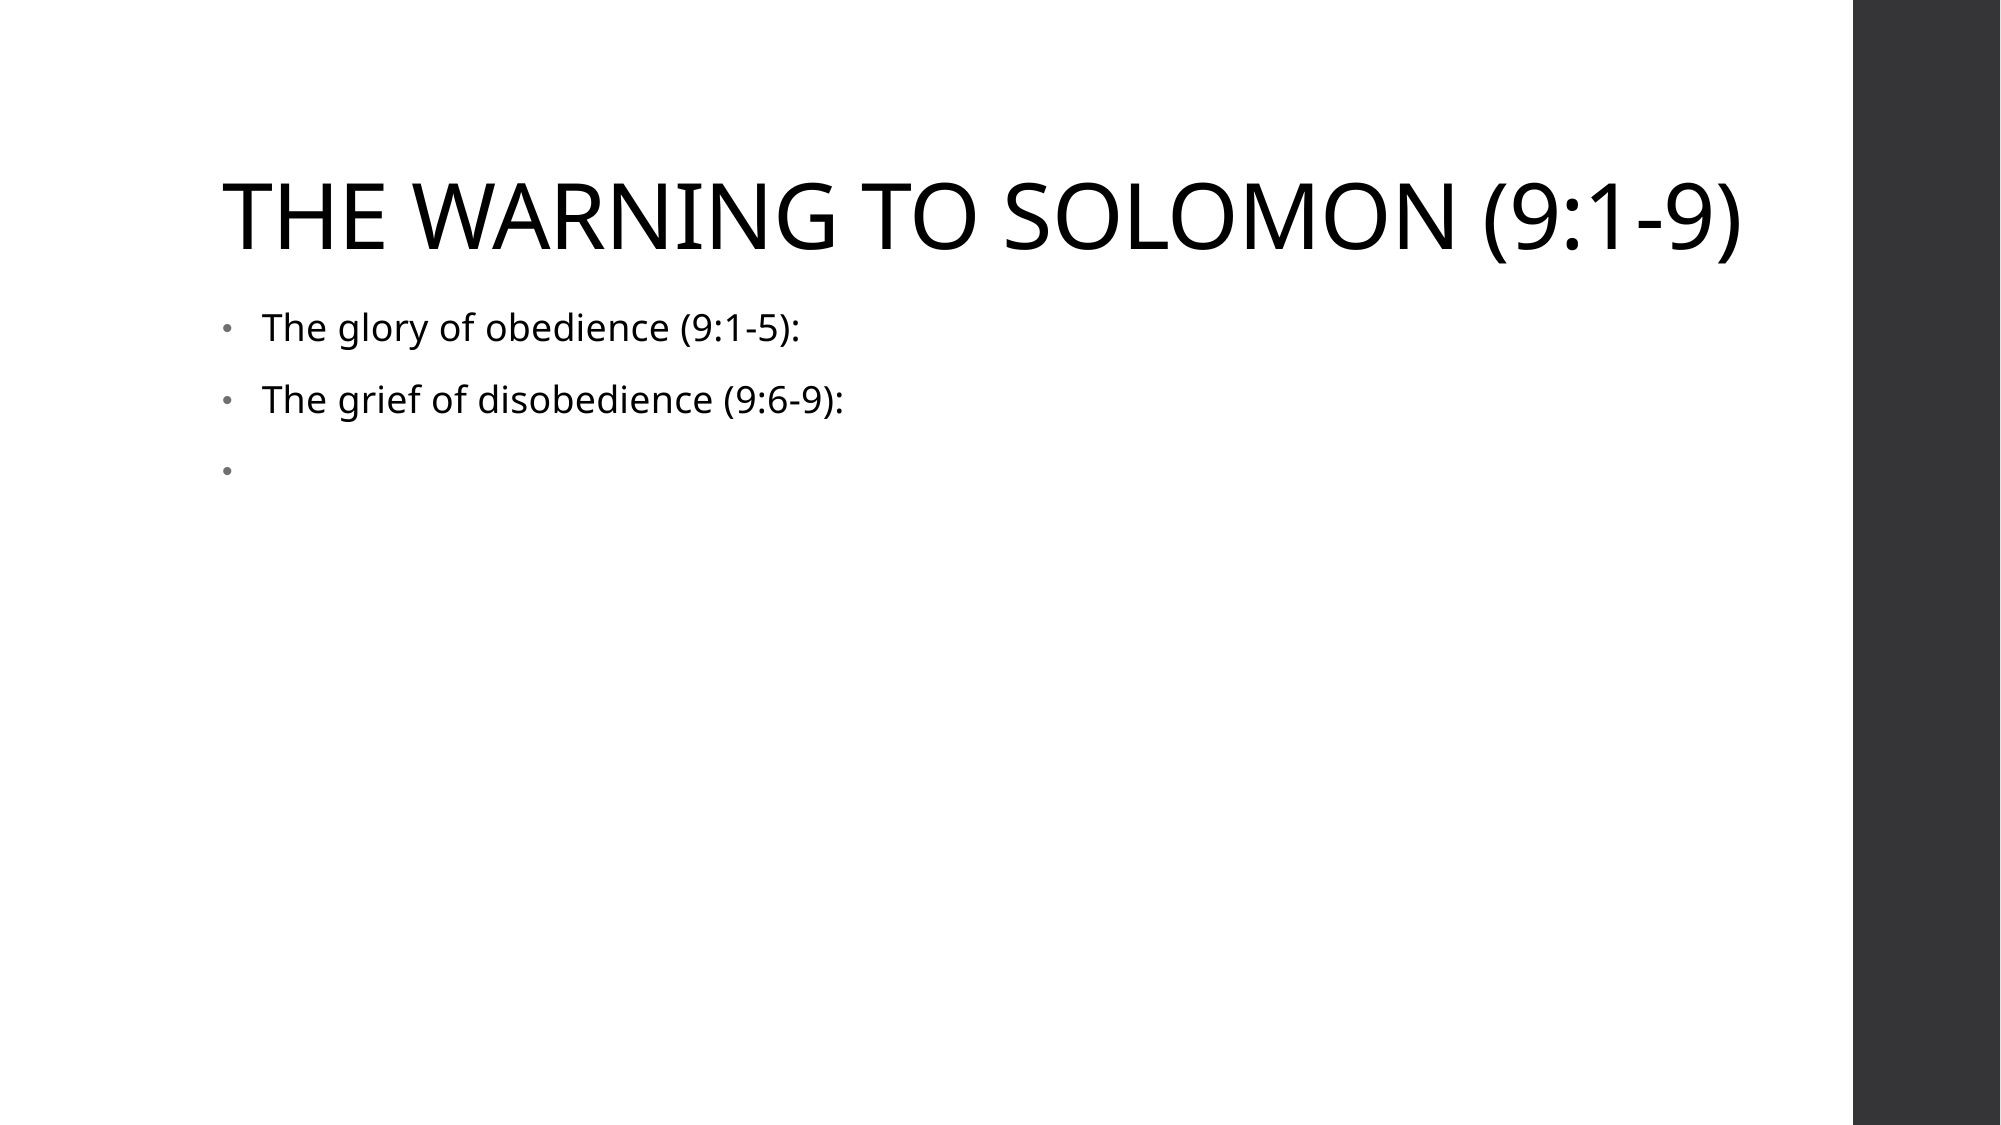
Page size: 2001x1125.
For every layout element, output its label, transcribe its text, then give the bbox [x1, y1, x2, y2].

title THE WARNING TO SOLOMON (9:1-9) [206, 60, 1797, 278]
list The glory of obedience (9:1-5): The grief of disobedience (9:6-9): [206, 299, 1617, 1014]
